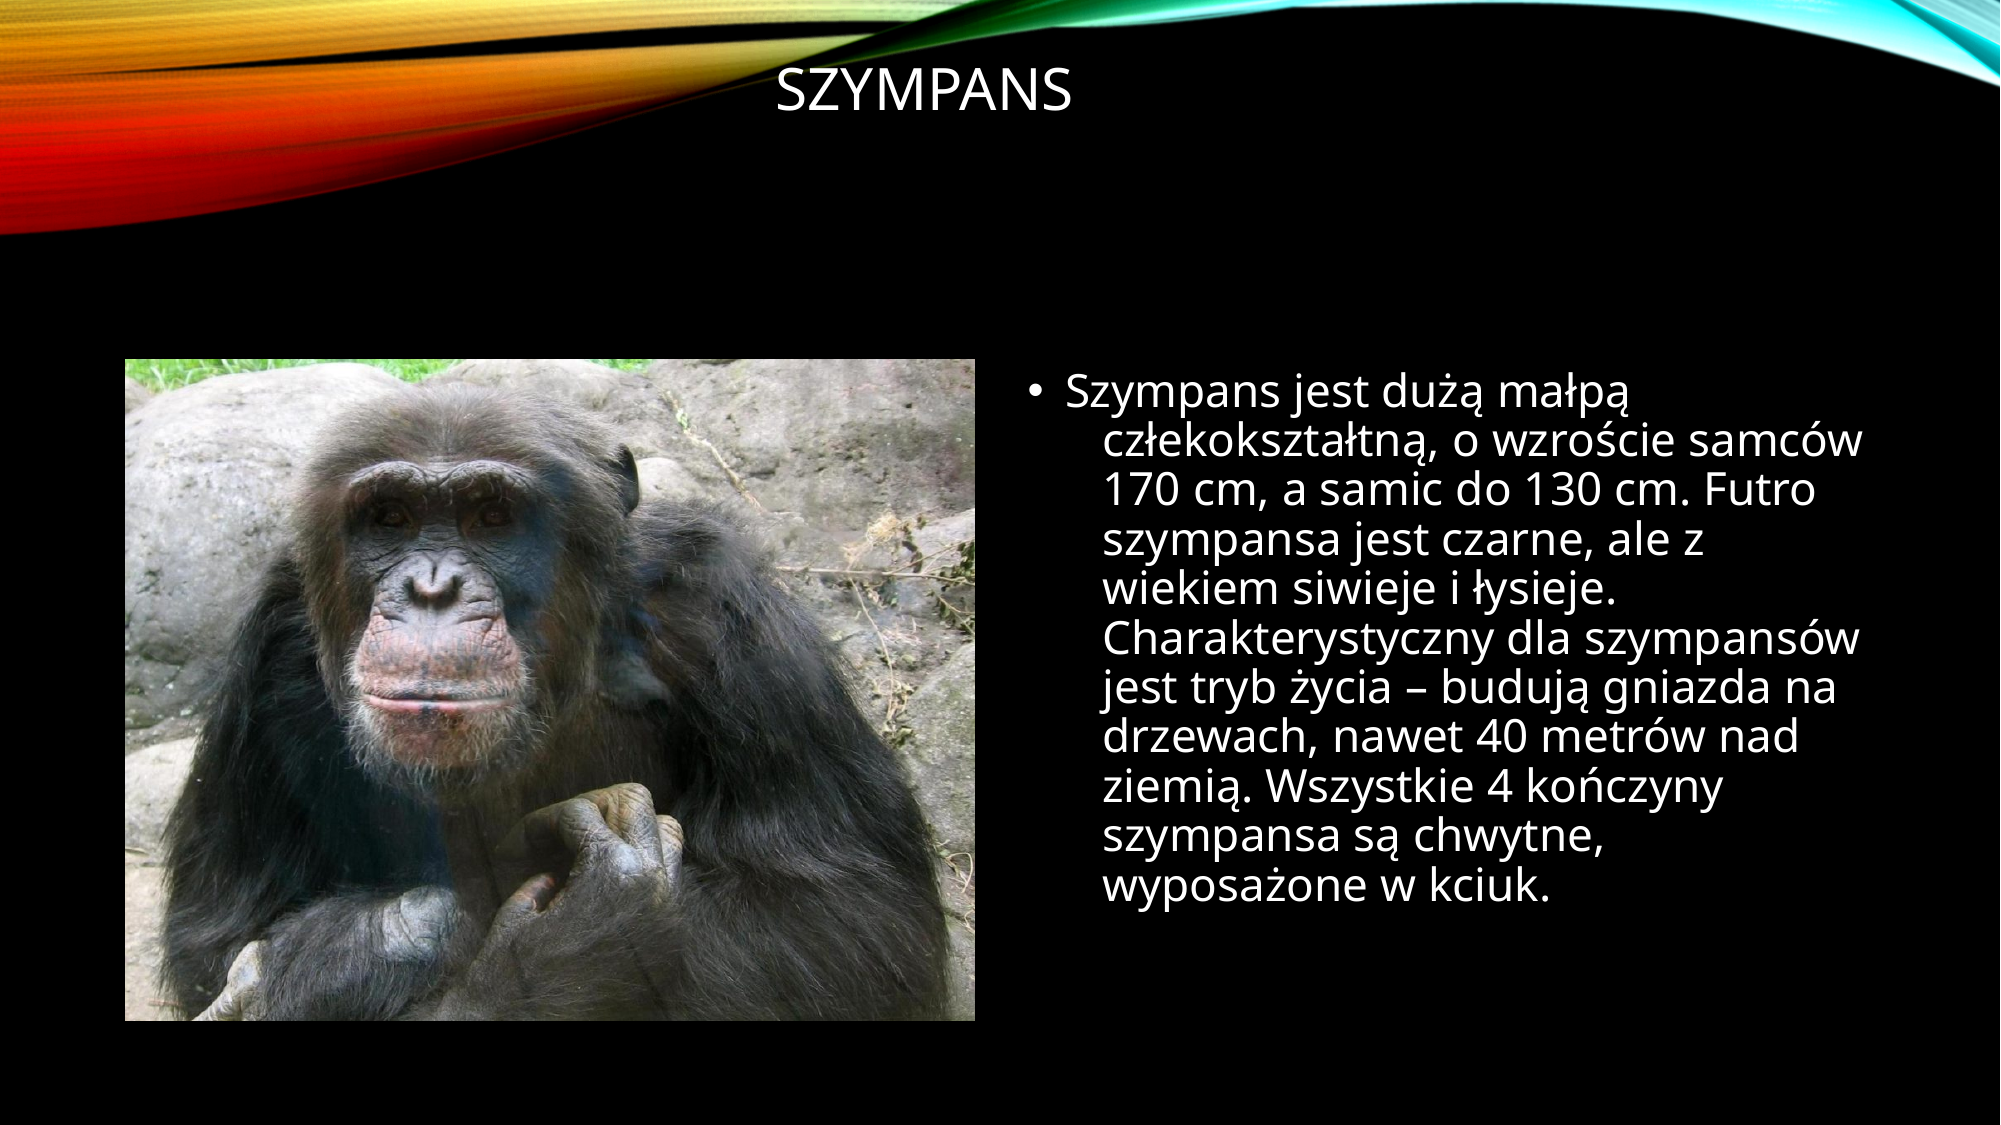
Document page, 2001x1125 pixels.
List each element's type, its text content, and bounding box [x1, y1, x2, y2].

picture [125, 359, 975, 1021]
list Szympans jest dużą małpą człekokształtną, o wzroście samców 170 cm, a samic do 130 cm. Futro szympansa jest czarne, ale z wiekiem siwieje i łysieje. Charakterystyczny dla szympansów jest tryb życia – budują gniazda na drzewach, nawet 40 metrów nad ziemią. Wszystkie 4 kończyny szympansa są chwytne, wyposażone w kciuk. [1012, 360, 1888, 1021]
title Szympans [218, 51, 1632, 264]
